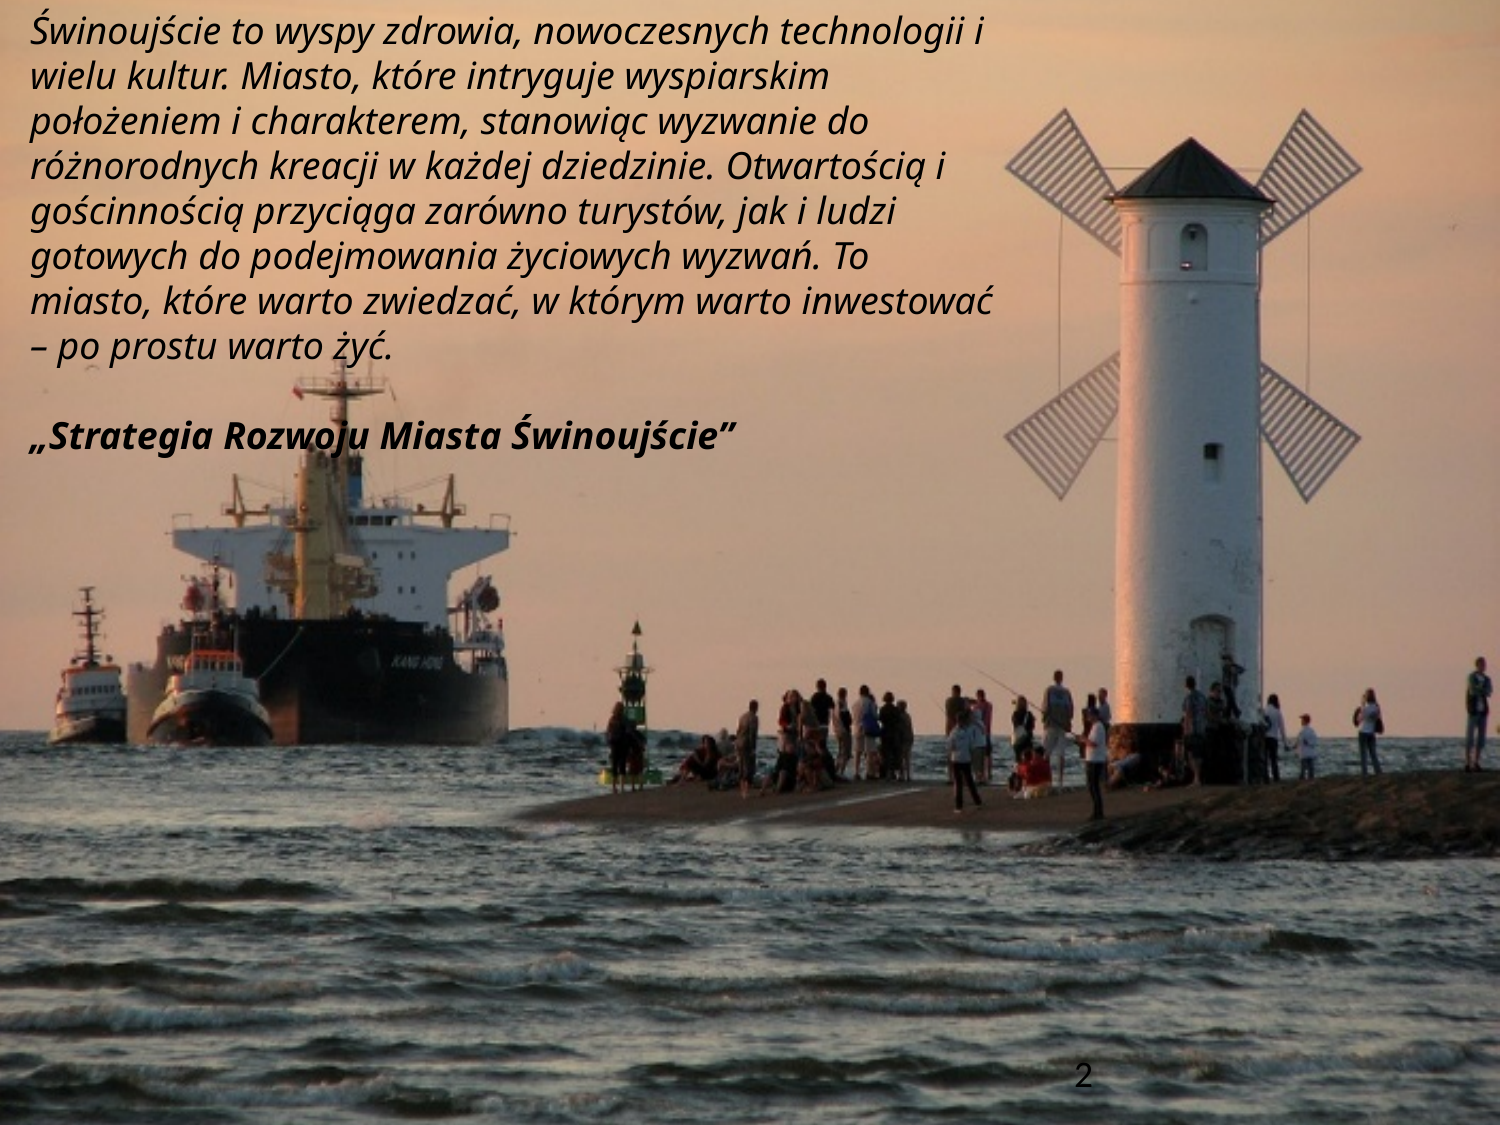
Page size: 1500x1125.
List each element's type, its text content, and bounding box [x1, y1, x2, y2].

slide_number 25 [1059, 1042, 1397, 1103]
picture [0, 0, 1500, 1125]
text_box Świnoujście to wyspy zdrowia, nowoczesnych technologii i wielu kultur. Miasto, które intryguje wyspiarskim położeniem i charakterem, stanowiąc wyzwanie do różnorodnych kreacji w każdej dziedzinie. Otwartością i gościnnością przyciąga zarówno turystów, jak i ludzi gotowych do podejmowania życiowych wyzwań. To miasto, które warto zwiedzać, w którym warto inwestować – po prostu warto żyć. „Strategia Rozwoju Miasta Świnoujście” [15, 0, 1016, 465]
